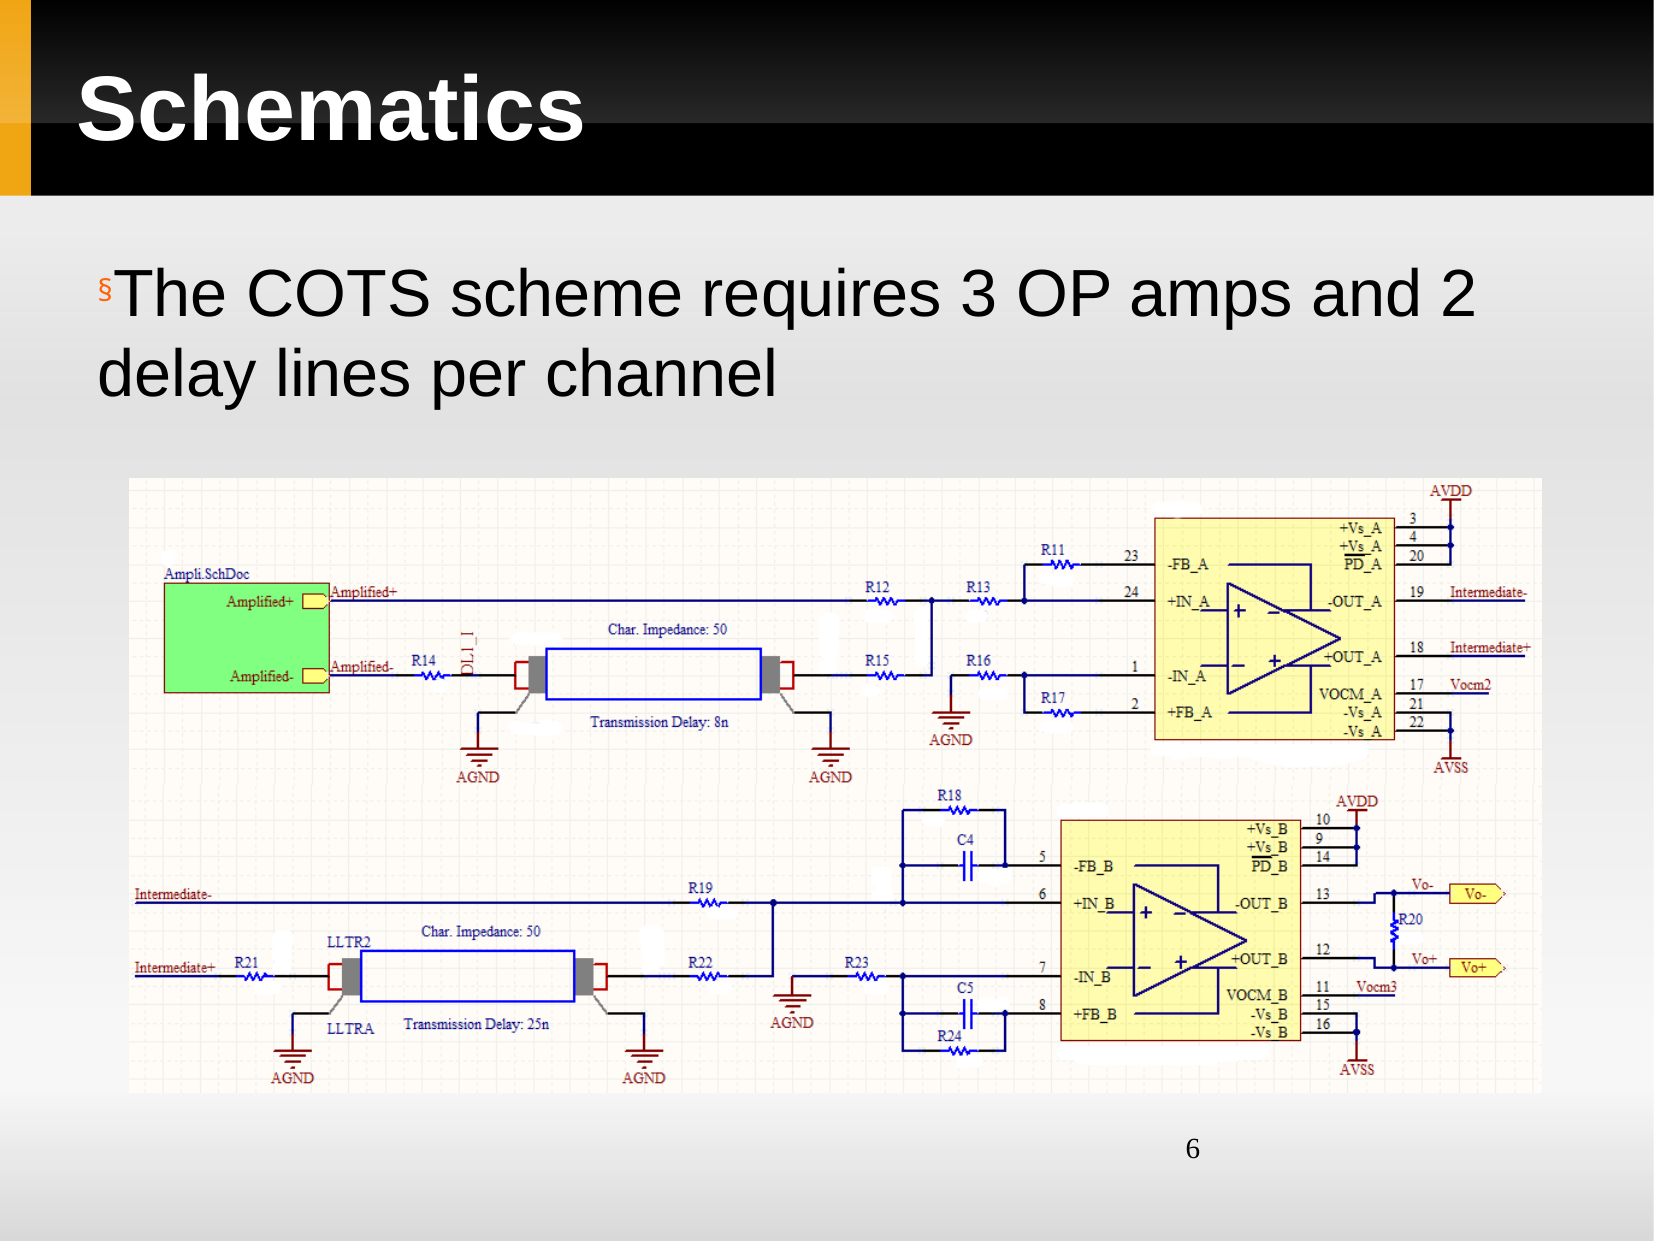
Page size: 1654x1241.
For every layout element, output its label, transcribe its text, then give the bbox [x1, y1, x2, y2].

text_box The COTS scheme requires 3 OP amps and 2 delay lines per channel [82, 242, 1524, 419]
text_box [1185, 1129, 1571, 1216]
title Schematics [76, 7, 1565, 200]
picture [129, 478, 1542, 1093]
